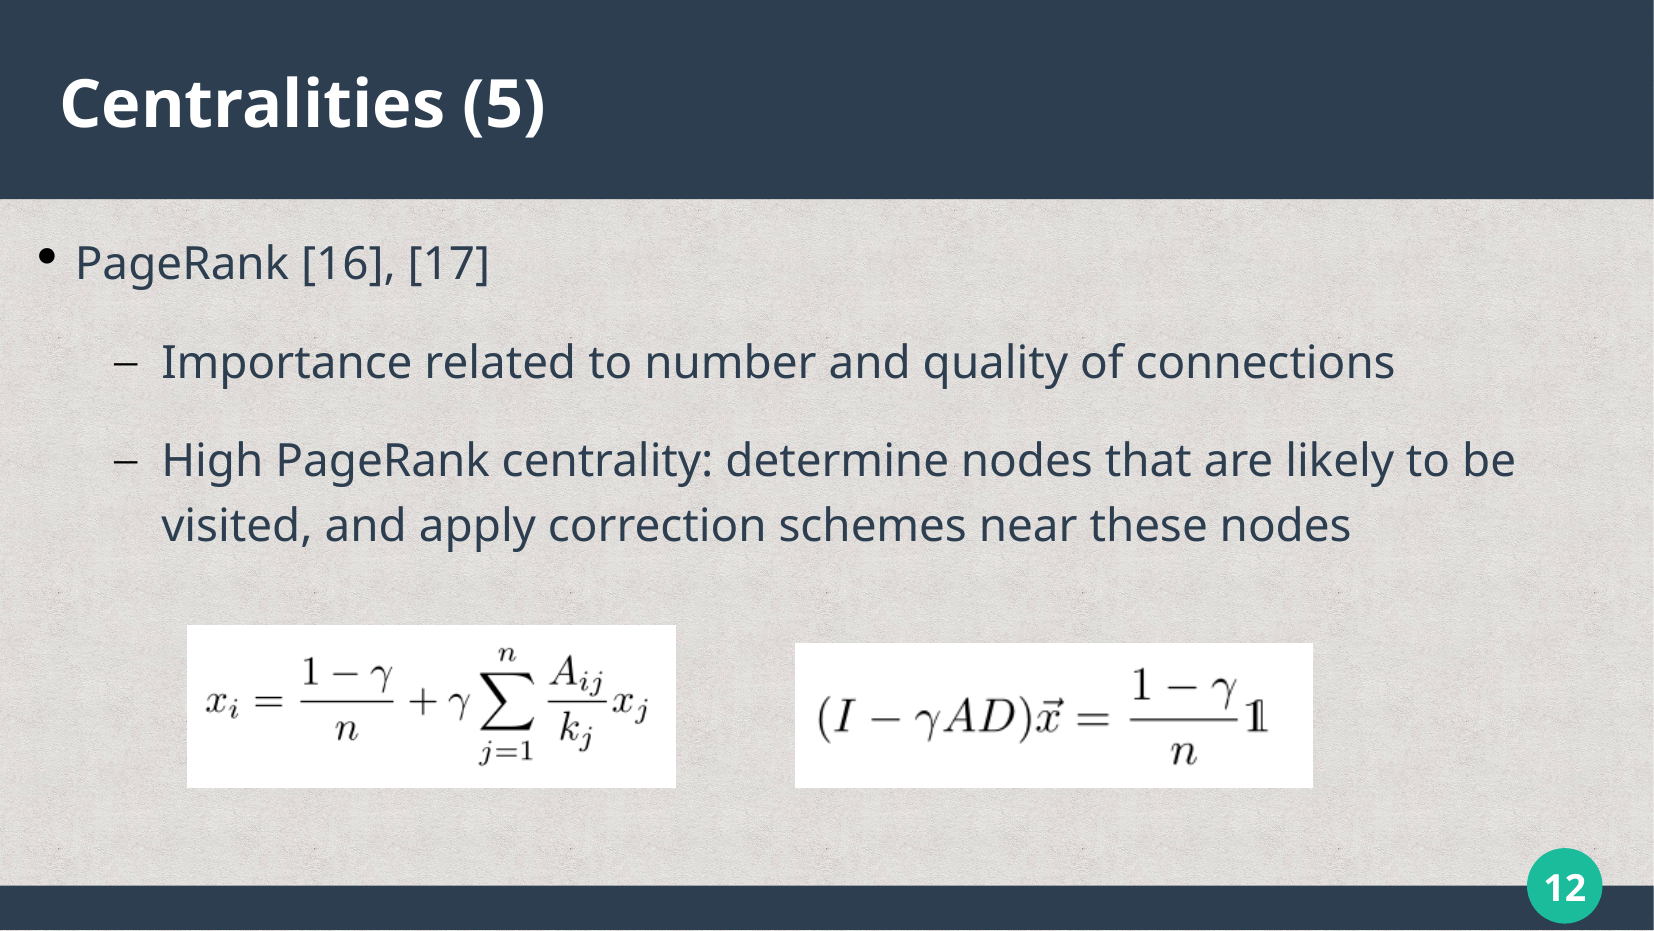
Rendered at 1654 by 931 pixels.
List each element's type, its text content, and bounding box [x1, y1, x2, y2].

title Centralities (5) [59, 36, 1595, 155]
picture [0, 200, 1654, 885]
text_box PageRank [16], [17] Importance related to number and quality of connections High PageRank centrality: determine nodes that are likely to be visited, and apply correction schemes near these nodes [39, 223, 1575, 826]
